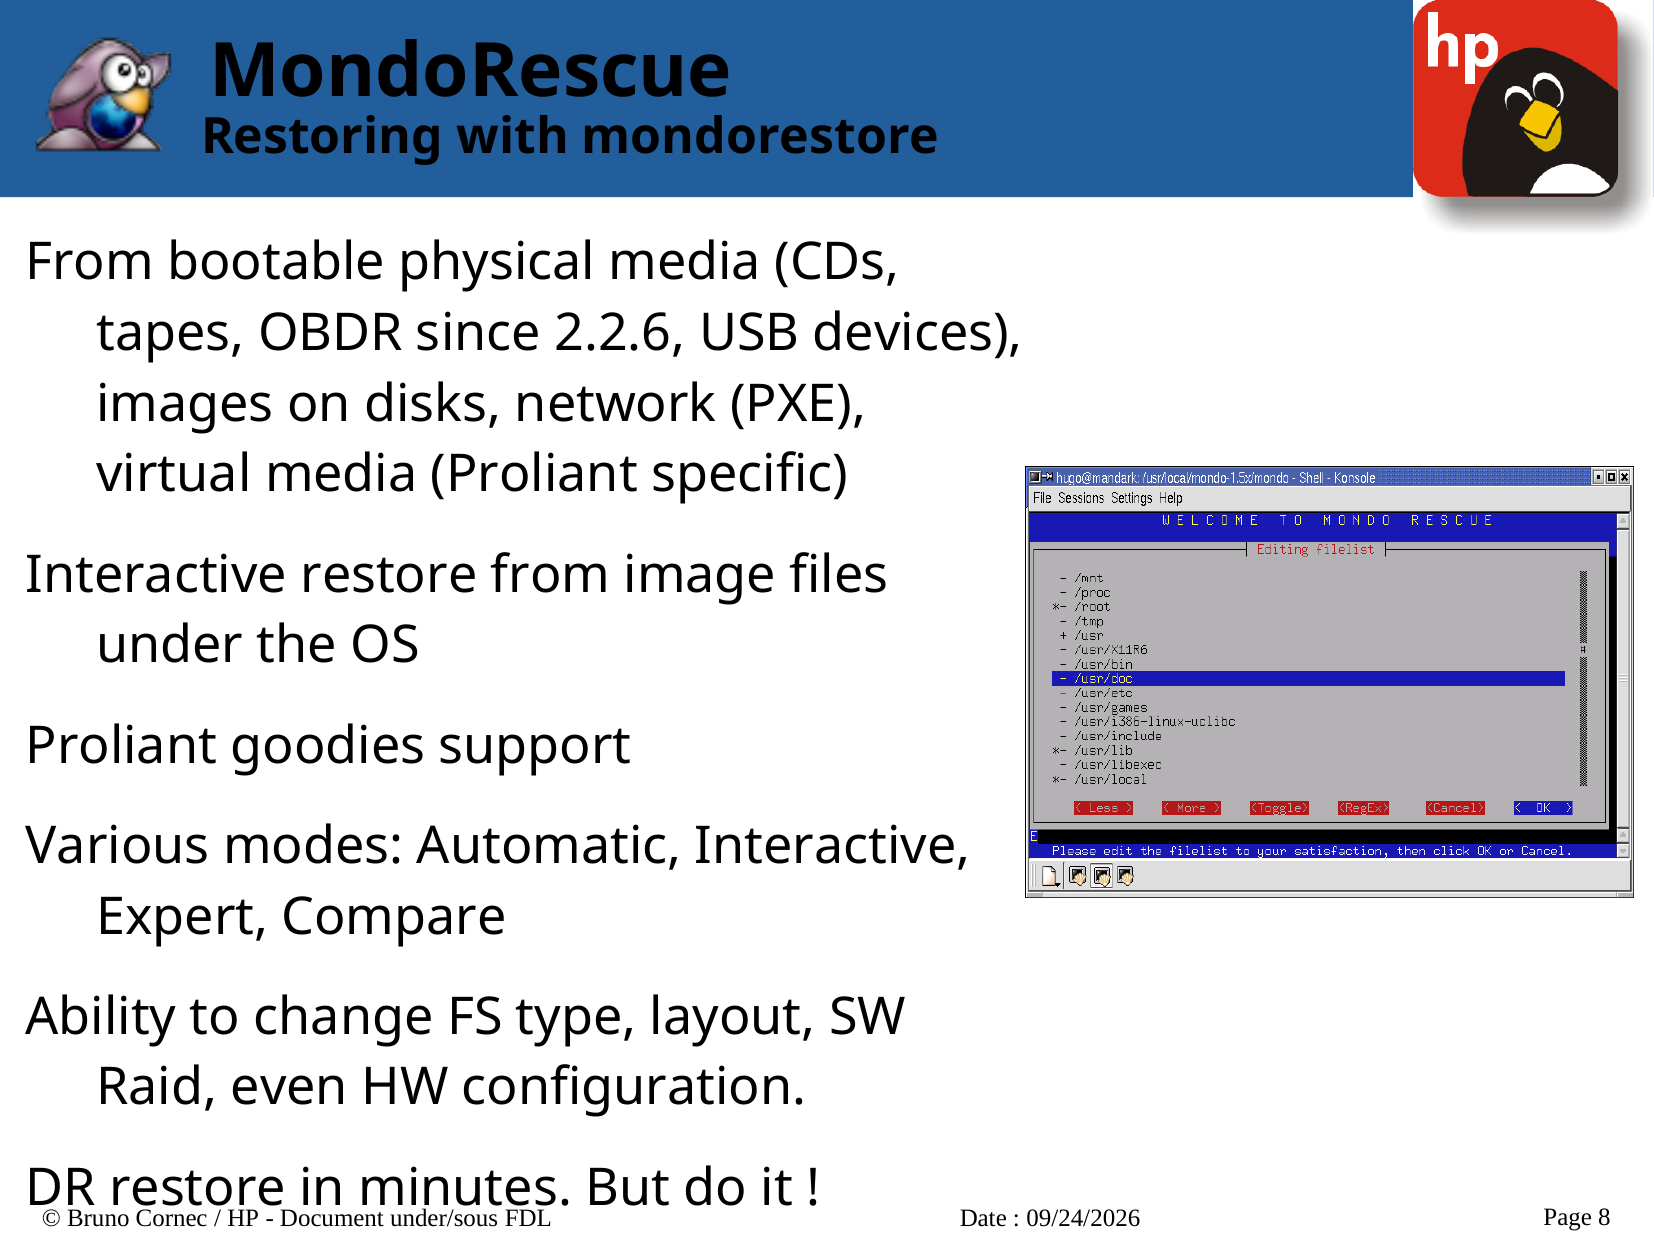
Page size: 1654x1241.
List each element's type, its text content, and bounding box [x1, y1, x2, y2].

title Restoring with mondorestore [201, 32, 1190, 241]
picture [1413, 0, 1654, 235]
picture [1025, 466, 1634, 898]
picture [0, 0, 211, 199]
list From bootable physical media (CDs, tapes, OBDR since 2.2.6, USB devices), images on disks, network (PXE), virtual media (Proliant specific) Interactive restore from image files under the OS Proliant goodies support Various modes: Automatic, Interactive, Expert, Compare Ability to change FS type, layout, SW Raid, even HW configuration. DR restore in minutes. But do it ! [13, 223, 1032, 1226]
